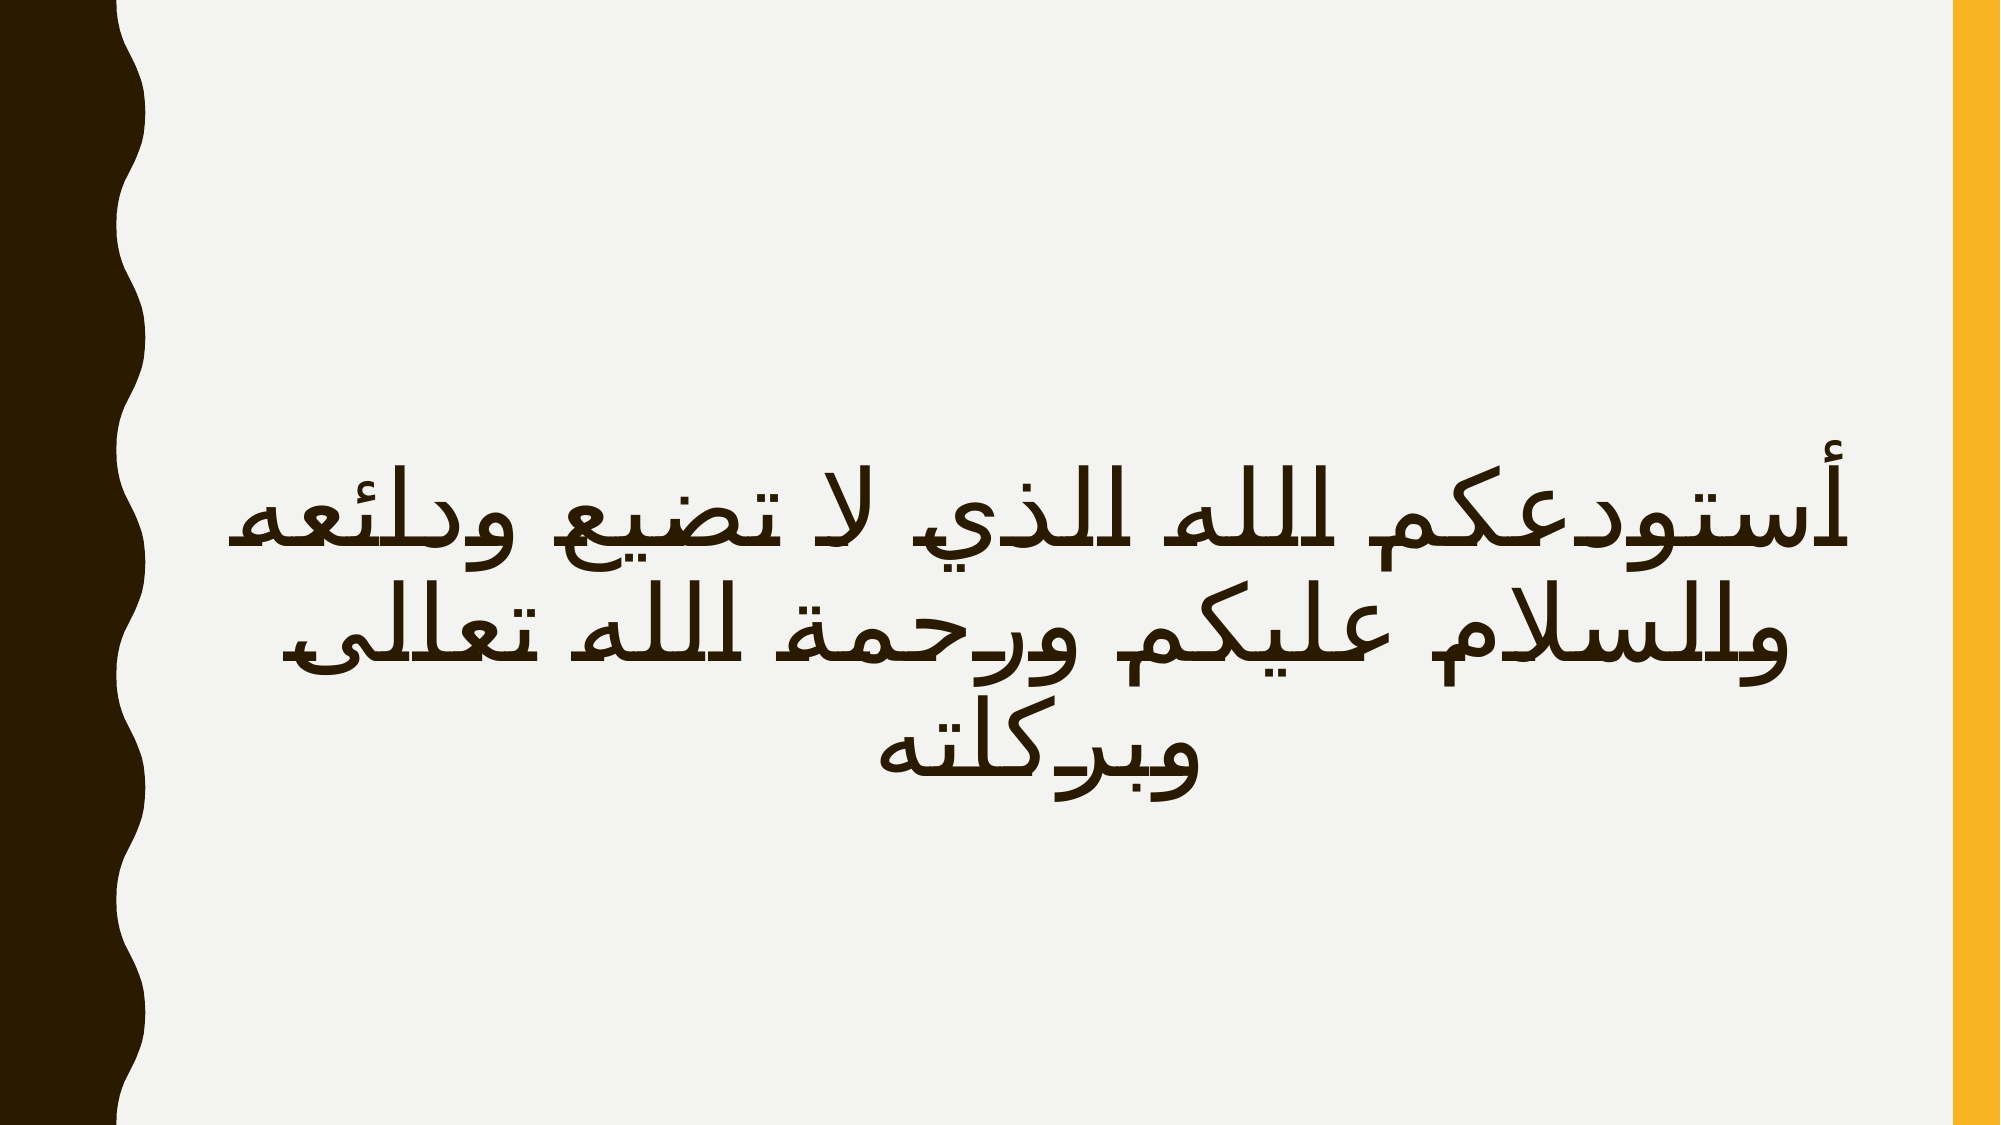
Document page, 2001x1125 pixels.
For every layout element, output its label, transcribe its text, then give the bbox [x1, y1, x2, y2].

title أستودعكم الله الذي لا تضيع ودائعه والسلام عليكم ورحمة الله تعالى وبركاته [205, 447, 1876, 857]
